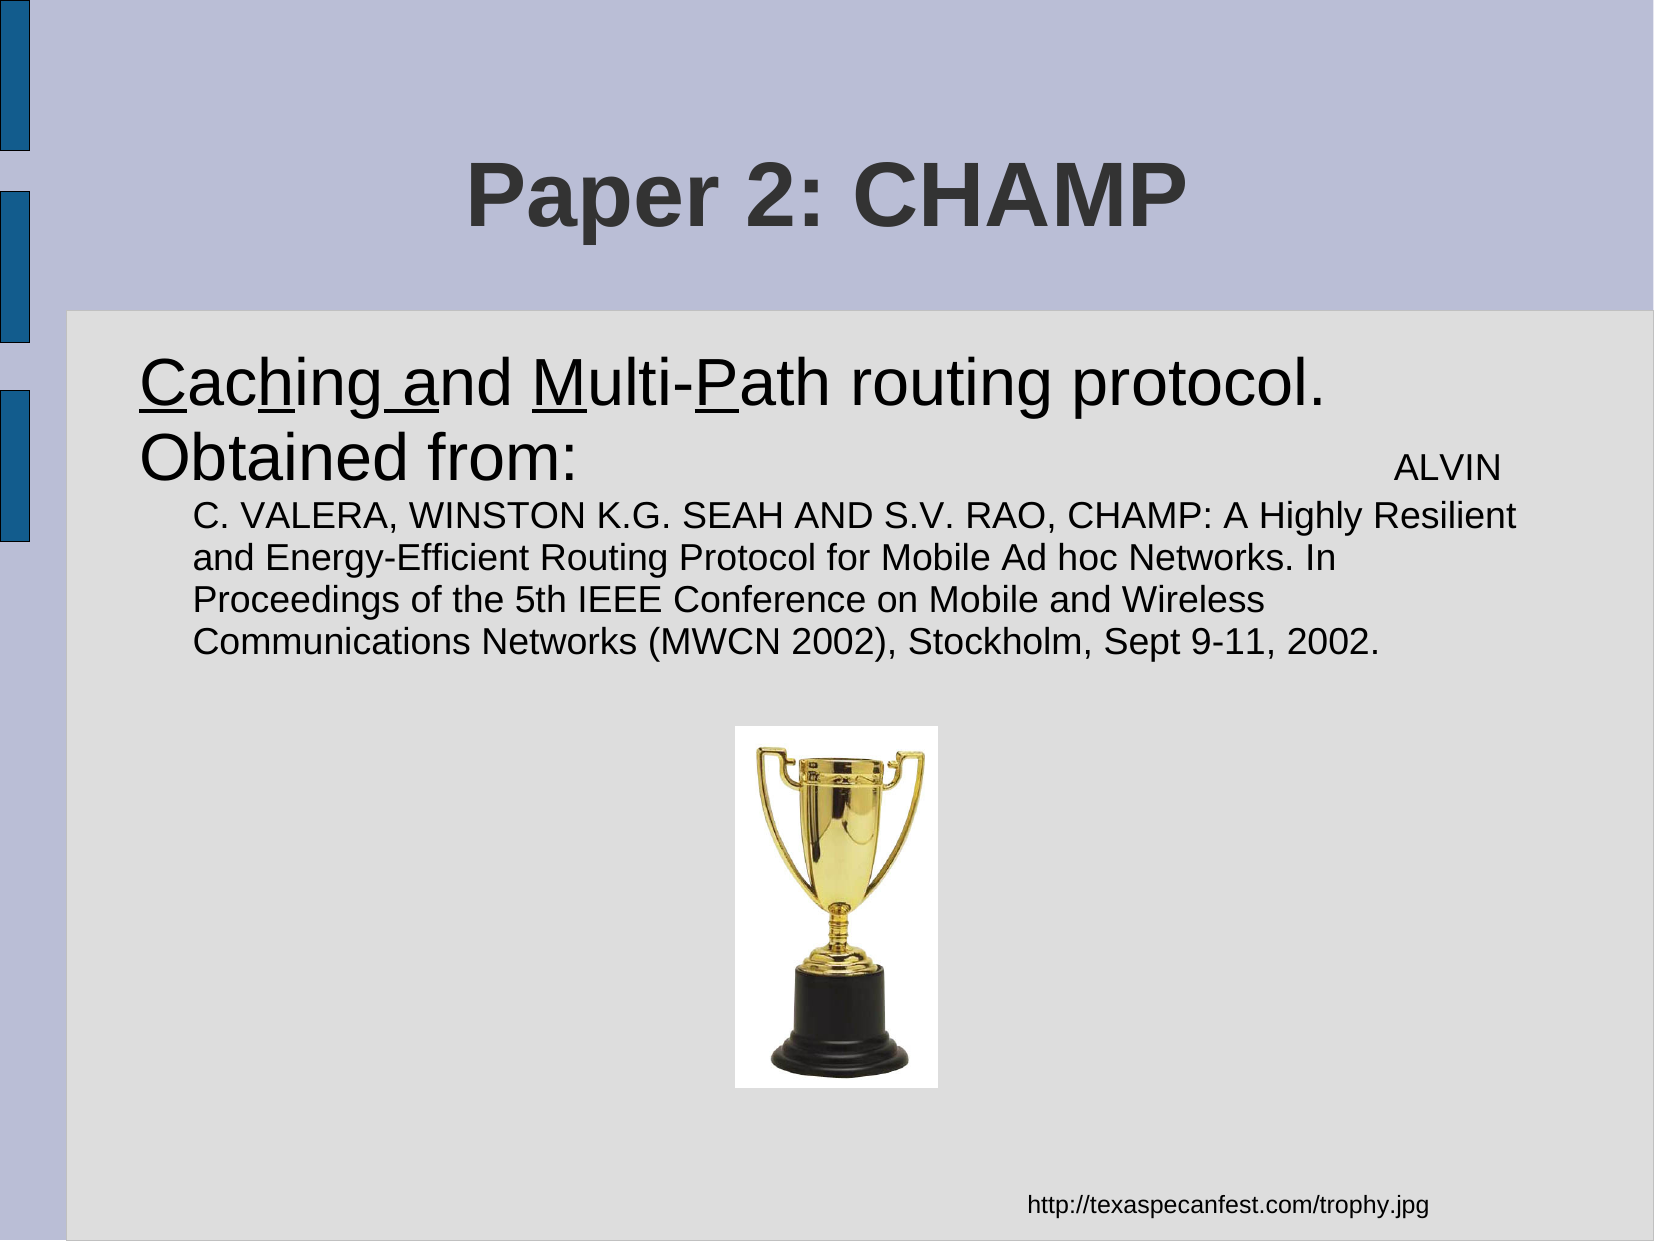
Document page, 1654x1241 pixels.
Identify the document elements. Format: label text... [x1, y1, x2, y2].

text_box http://texaspecanfest.com/trophy.jpg [1012, 1183, 1644, 1241]
list Caching and Multi-Path routing protocol. Obtained from: ALVIN C. VALERA, WINSTON K.G. SEAH AND S.V. RAO, CHAMP: A Highly Resilient and Energy-Efficient Routing Protocol for Mobile Ad hoc Networks. In Proceedings of the 5th IEEE Conference on Mobile and Wireless Communications Networks (MWCN 2002), Stockholm, Sept 9-11, 2002. [121, 344, 1534, 1127]
picture [735, 726, 938, 1088]
title Paper 2: CHAMP [121, 91, 1534, 299]
